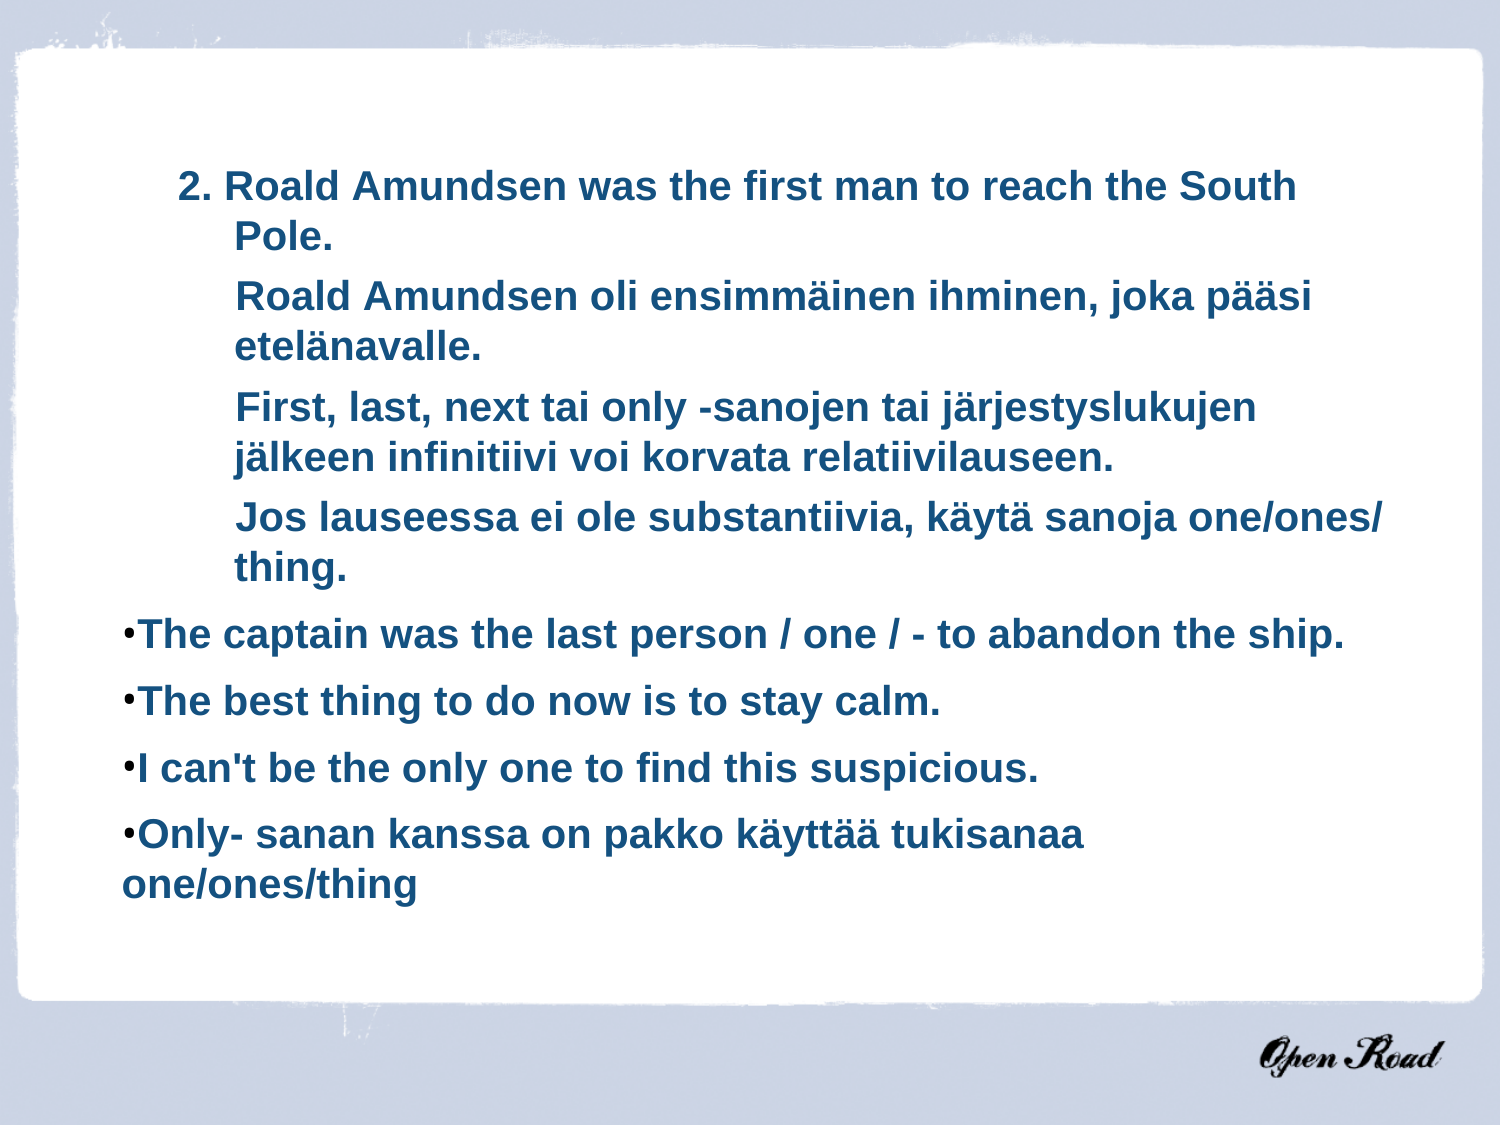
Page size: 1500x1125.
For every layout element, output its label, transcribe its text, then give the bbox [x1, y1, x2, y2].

list 2. Roald Amundsen was the first man to reach the South Pole. Roald Amundsen oli ensimmäinen ihminen, joka pääsi etelänavalle. First, last, next tai only -sanojen tai järjestyslukujen jälkeen infinitiivi voi korvata relatiivilauseen. Jos lauseessa ei ole substantiivia, käytä sanoja one/ones/ thing. The captain was the last person / one / - to abandon the ship. The best thing to do now is to stay calm. I can't be the only one to find this suspicious. Only- sanan kanssa on pakko käyttää tukisanaa one/ones/thing [106, 150, 1406, 934]
